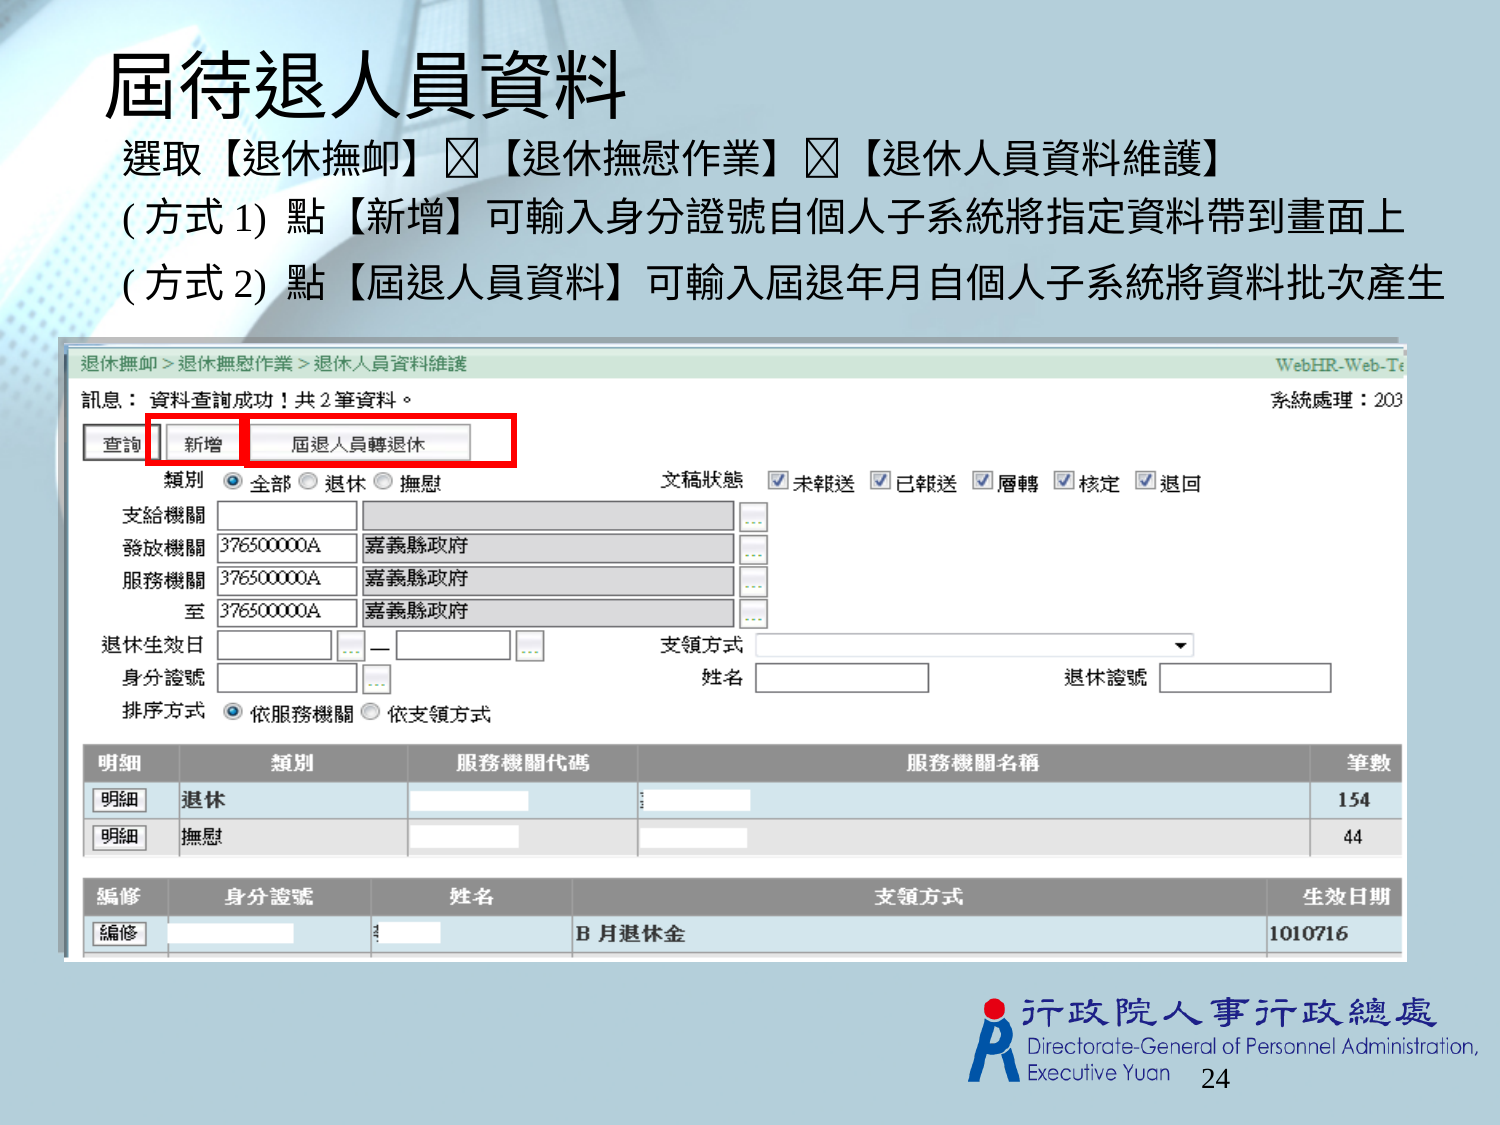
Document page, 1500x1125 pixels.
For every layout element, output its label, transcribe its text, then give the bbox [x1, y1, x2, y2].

picture [64, 343, 1407, 962]
text_box [1185, 1058, 1499, 1125]
list 選取【退休撫卹】【退休撫慰作業】【退休人員資料維護】 (方式1) 點【新增】可輸入身分證號自個人子系統將指定資料帶到畫面上 (方式2) 點【屆退人員資料】可輸入屆退年月自個人子系統將資料批次產生 [53, 125, 1471, 327]
title 屆待退人員資料 [88, 30, 1353, 125]
